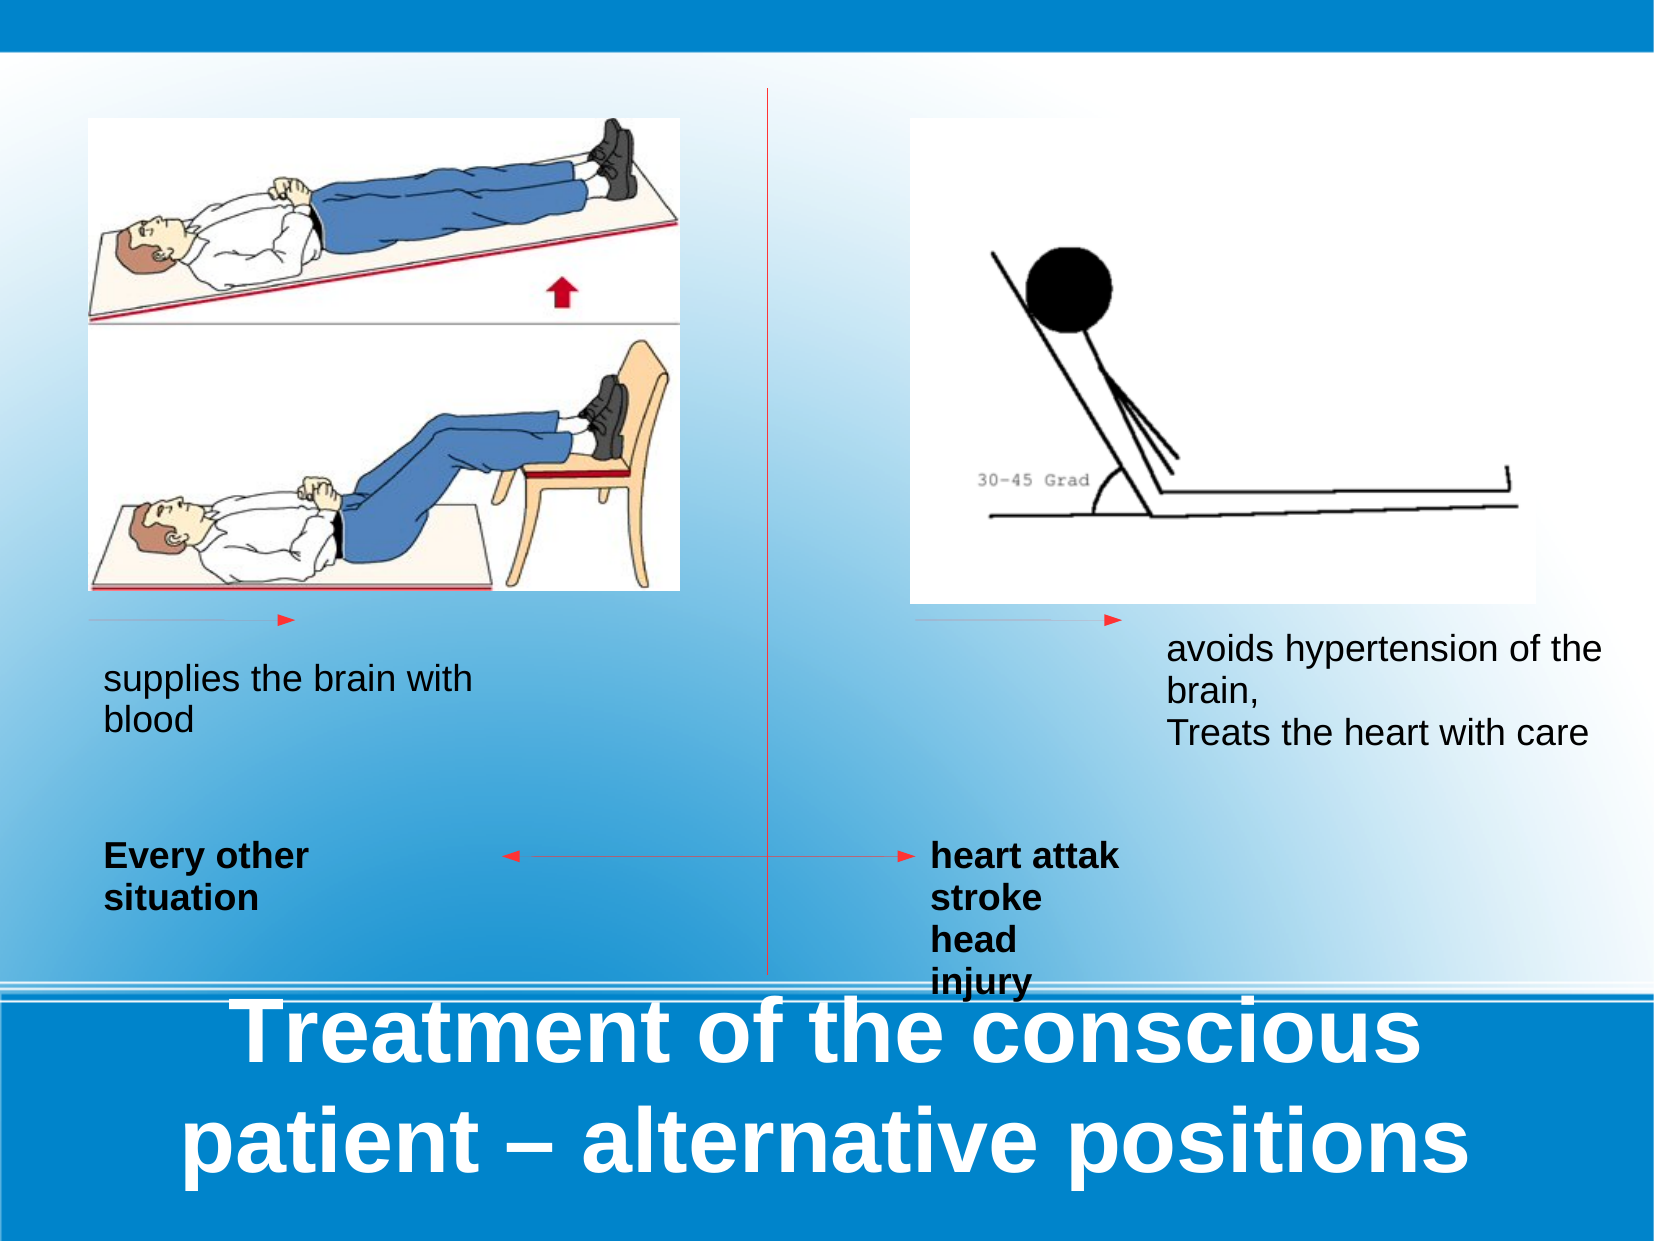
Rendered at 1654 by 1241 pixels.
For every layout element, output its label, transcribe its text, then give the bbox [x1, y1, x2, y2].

text_box supplies the brain with blood [88, 649, 590, 707]
picture [910, 118, 1536, 605]
title Treatment of the conscious patient – alternative positions [82, 971, 1571, 1241]
text_box avoids hypertension of the brain, Treats the heart with care [1151, 620, 1654, 719]
text_box heart attak stroke head injury [915, 826, 1146, 972]
text_box Every other situation [88, 826, 491, 885]
picture [88, 118, 680, 591]
